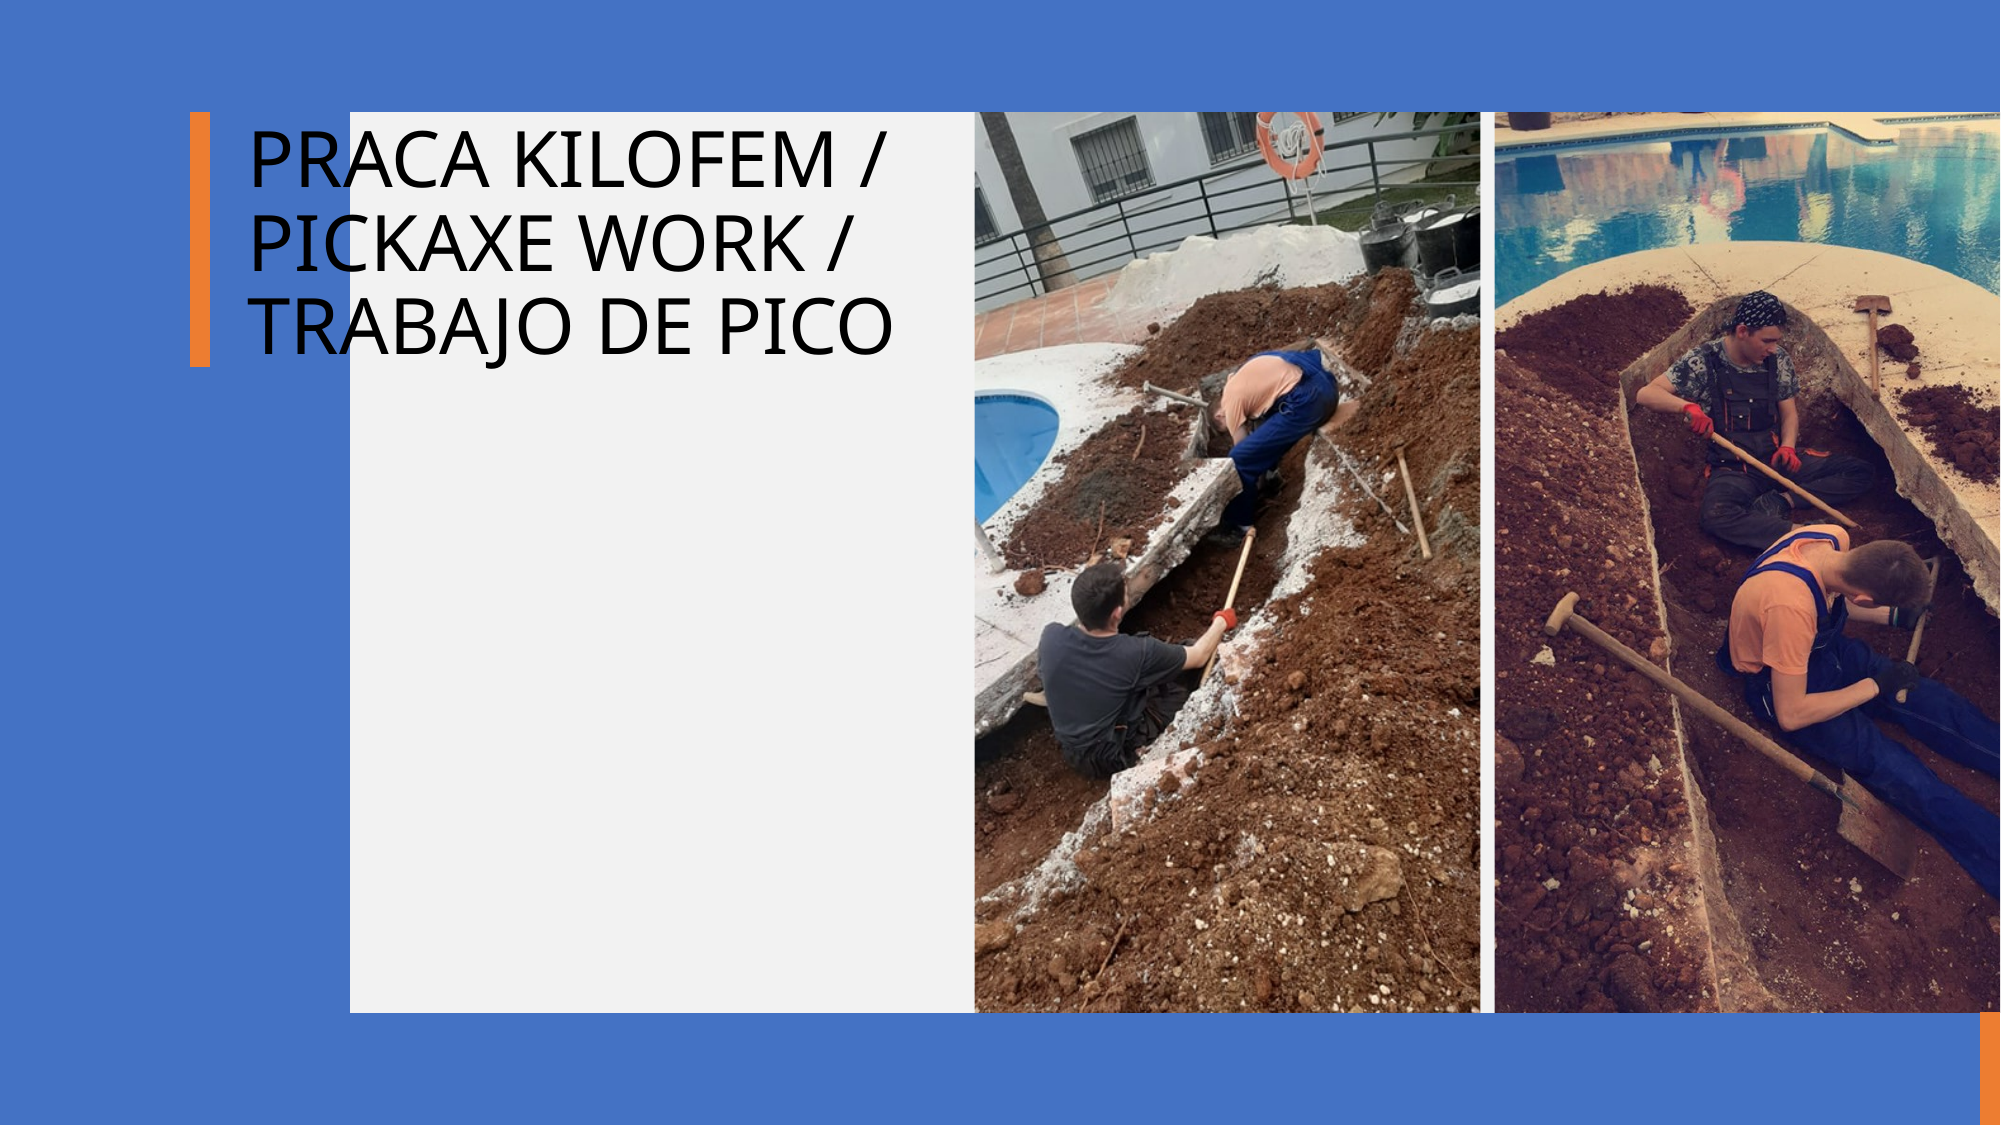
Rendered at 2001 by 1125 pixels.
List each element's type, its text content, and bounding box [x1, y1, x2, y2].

title PRACA KILOFEM / PICKAXE WORK / TRABAJO DE PICO [232, 112, 942, 576]
picture [974, 112, 1481, 1013]
picture [1494, 112, 2000, 1013]
text_box [0, 0, 2000, 1125]
